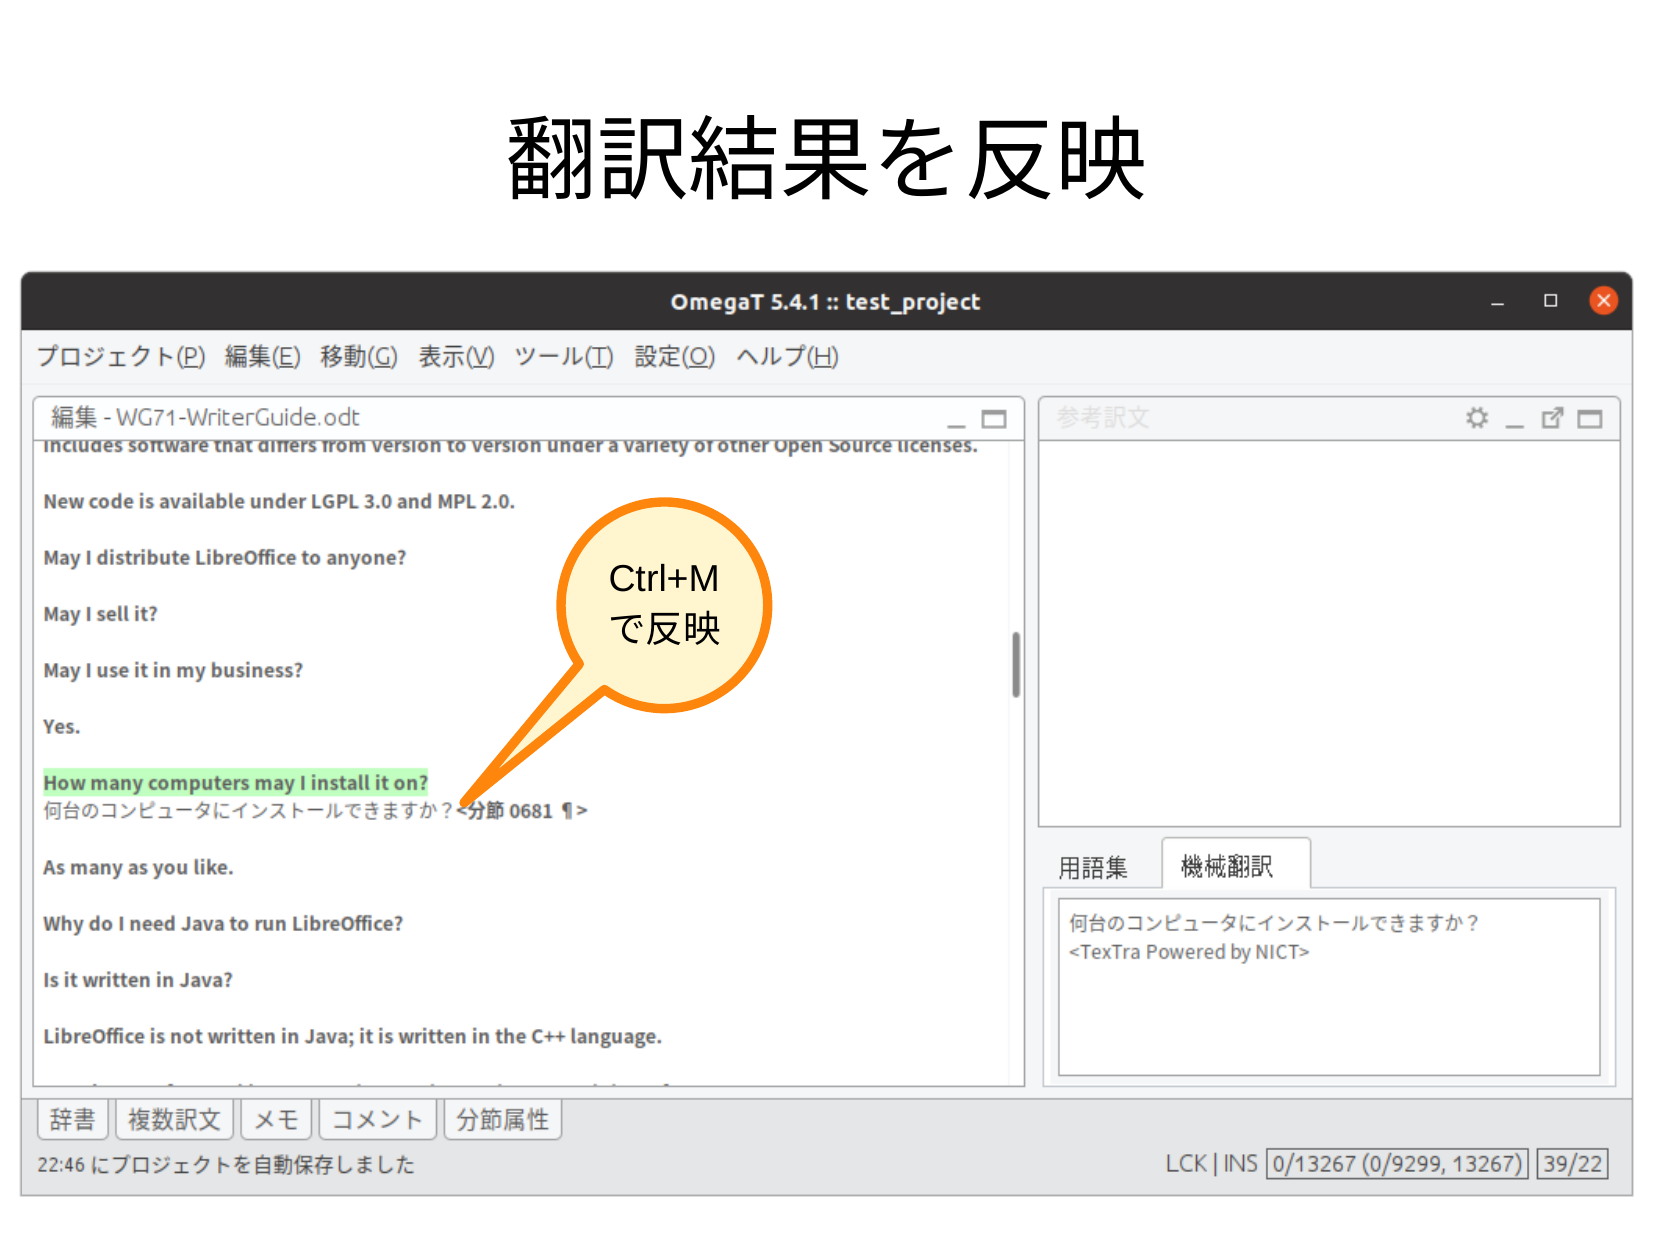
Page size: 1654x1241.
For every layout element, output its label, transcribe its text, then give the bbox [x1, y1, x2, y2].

title 翻訳結果を反映 [82, 49, 1571, 257]
picture [6, 260, 1648, 1211]
text_box Ctrl+M で反映 [463, 501, 768, 803]
